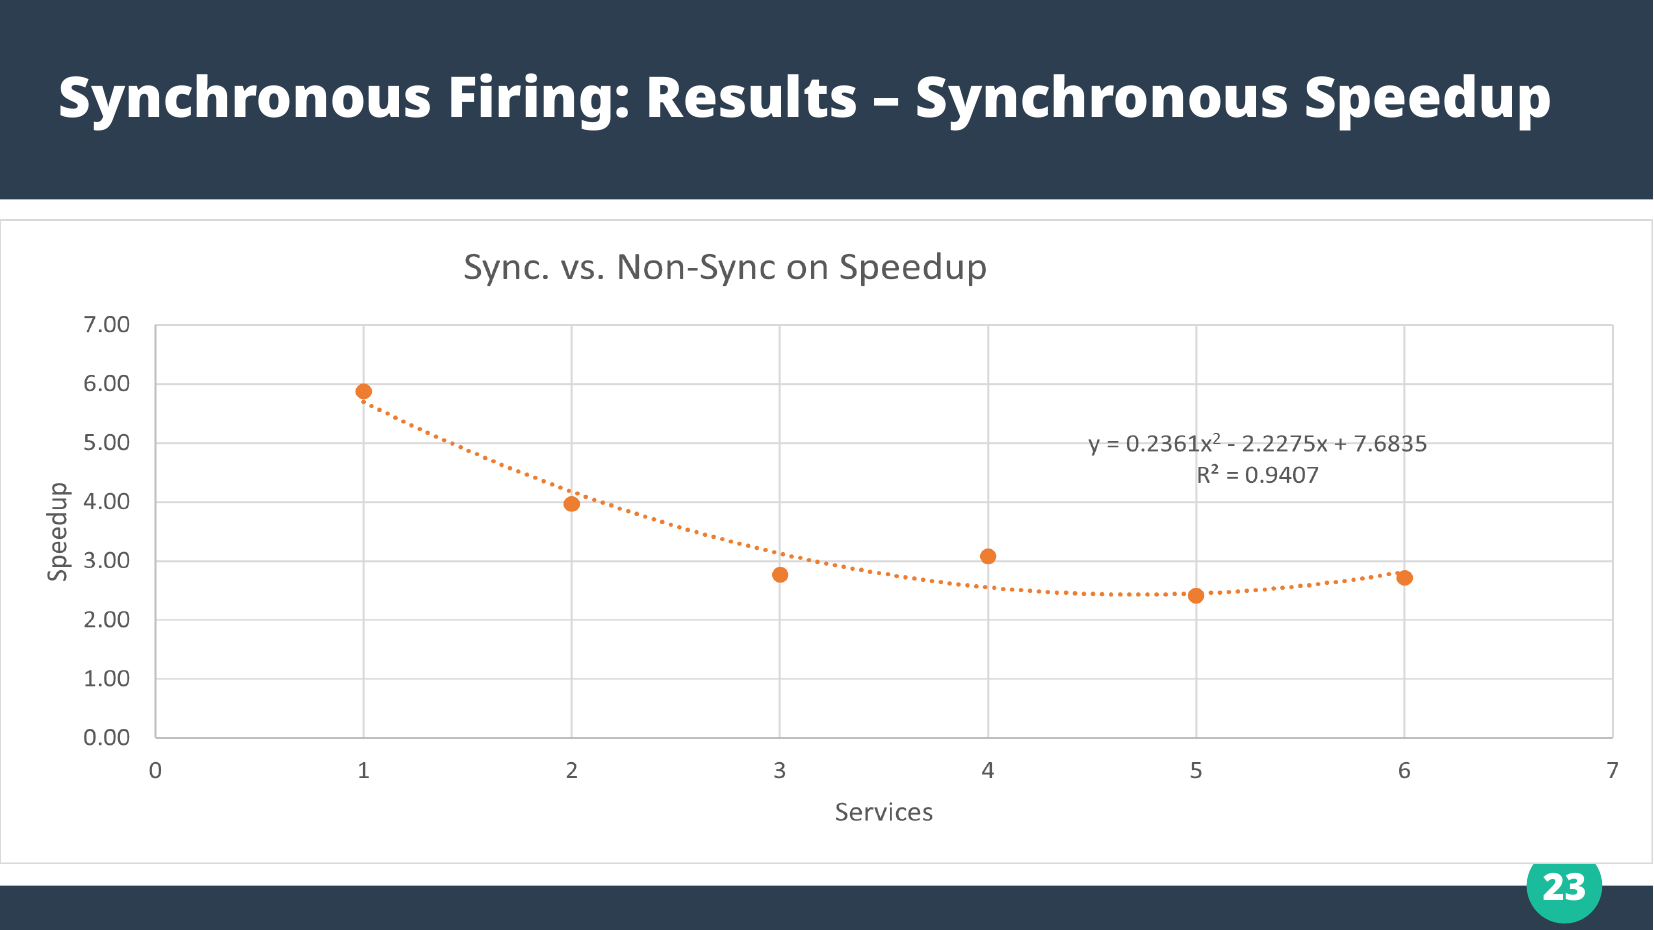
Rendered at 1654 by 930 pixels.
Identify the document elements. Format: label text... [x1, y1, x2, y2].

title Synchronous Firing: Results – Synchronous Speedup [58, 36, 1594, 156]
picture [0, 219, 1653, 864]
